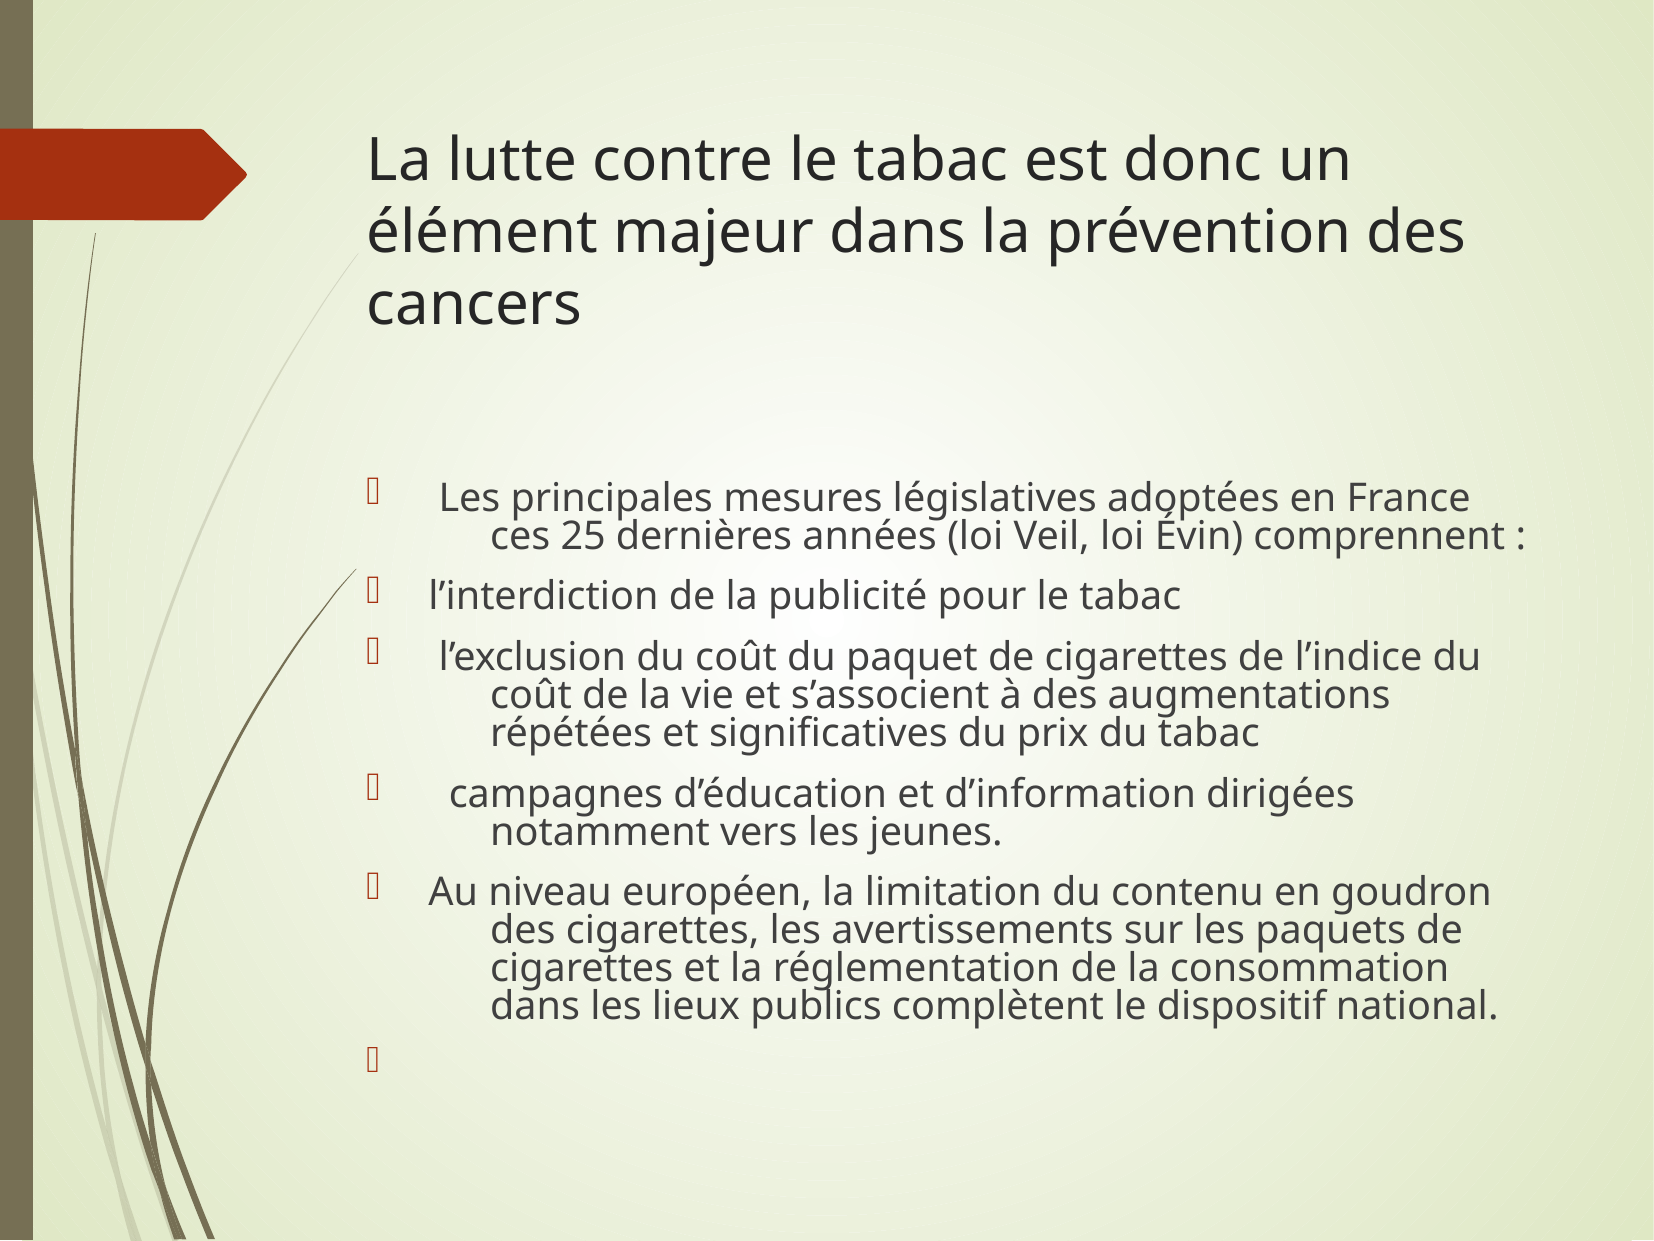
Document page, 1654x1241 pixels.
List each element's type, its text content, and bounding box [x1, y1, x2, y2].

list Les principales mesures législatives adoptées en France ces 25 dernières années (loi Veil, loi Évin) comprennent : l’interdiction de la publicité pour le tabac l’exclusion du coût du paquet de cigarettes de l’indice du coût de la vie et s’associent à des augmentations répétées et significatives du prix du tabac campagnes d’éducation et d’information dirigées notamment vers les jeunes. Au niveau européen, la limitation du contenu en goudron des cigarettes, les avertissements sur les paquets de cigarettes et la réglementation de la consommation dans les lieux publics complètent le dispositif national. [351, 473, 1544, 1112]
title La lutte contre le tabac est donc un élément majeur dans la prévention des cancers [351, 112, 1544, 345]
